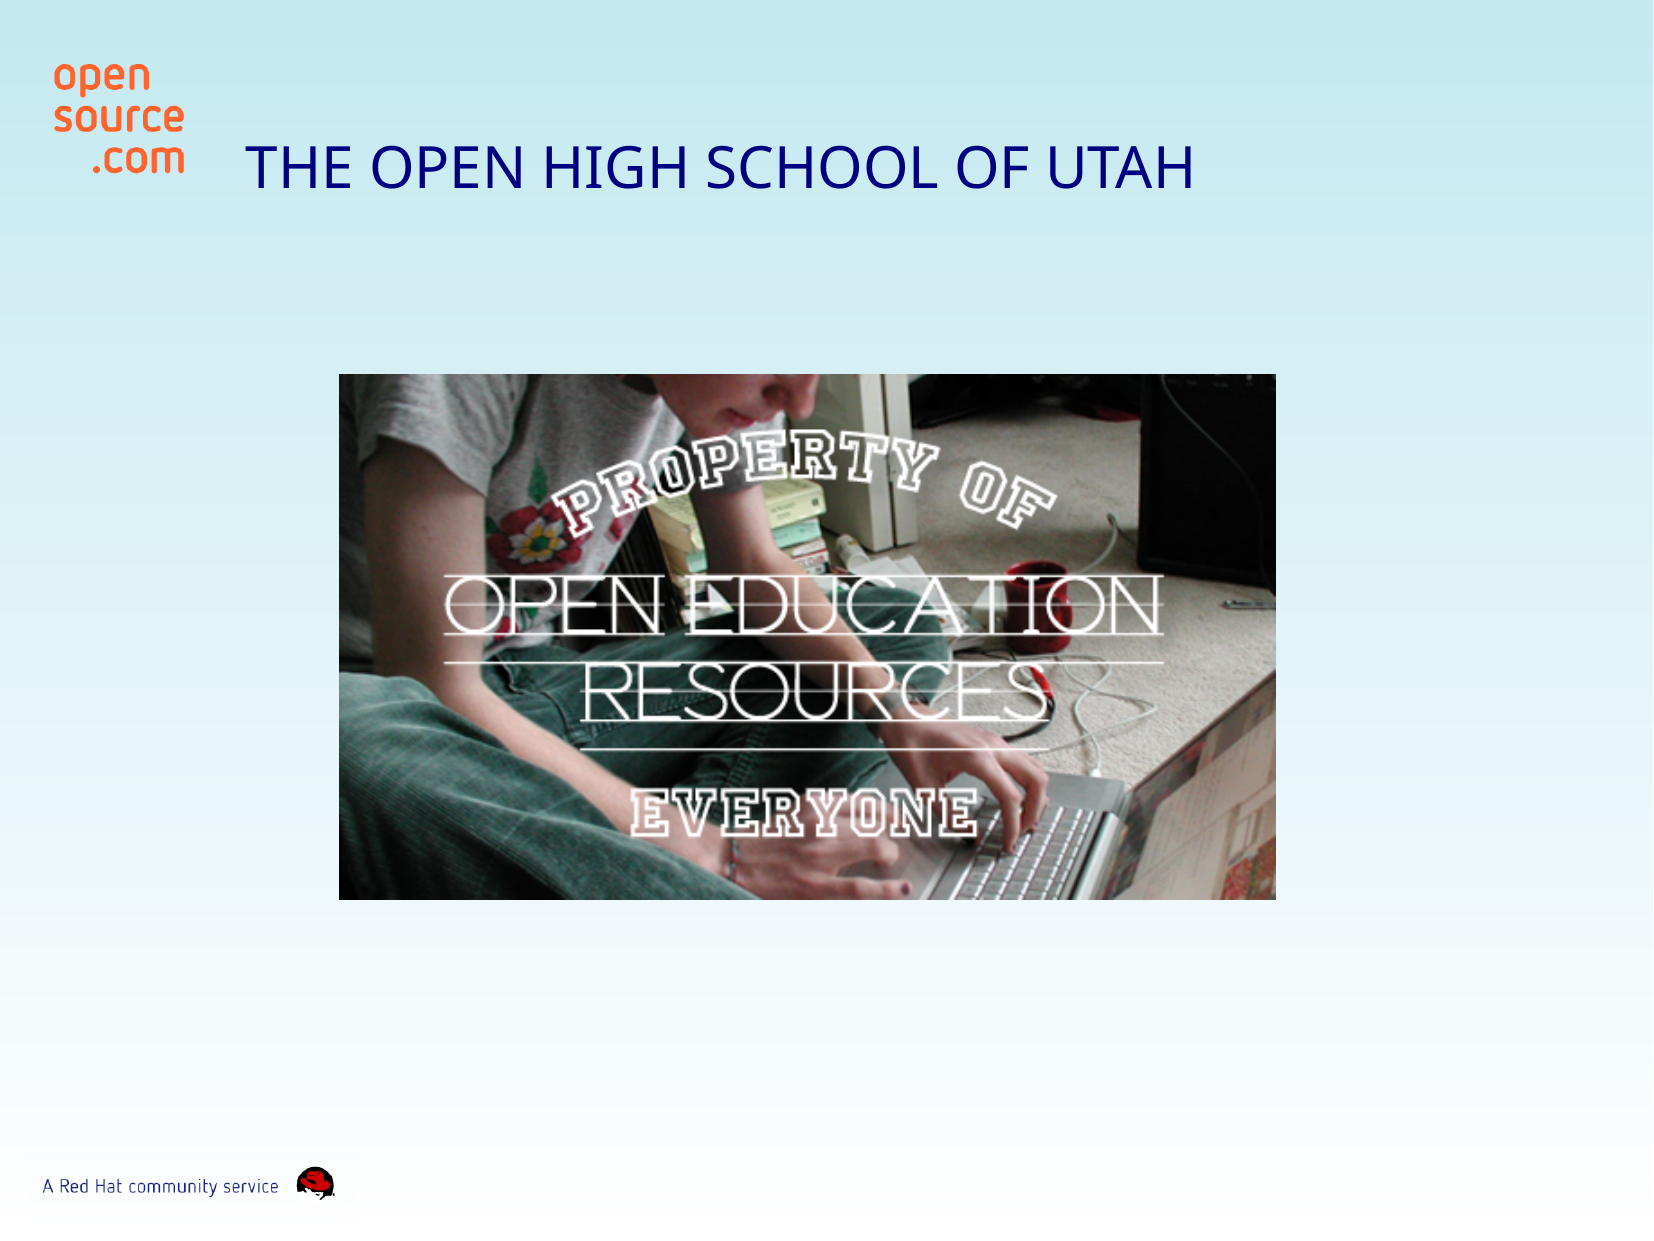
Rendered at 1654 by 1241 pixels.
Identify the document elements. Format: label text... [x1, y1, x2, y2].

picture [0, 0, 1654, 1241]
text_box THE OPEN HIGH SCHOOL OF UTAH [231, 118, 1570, 202]
